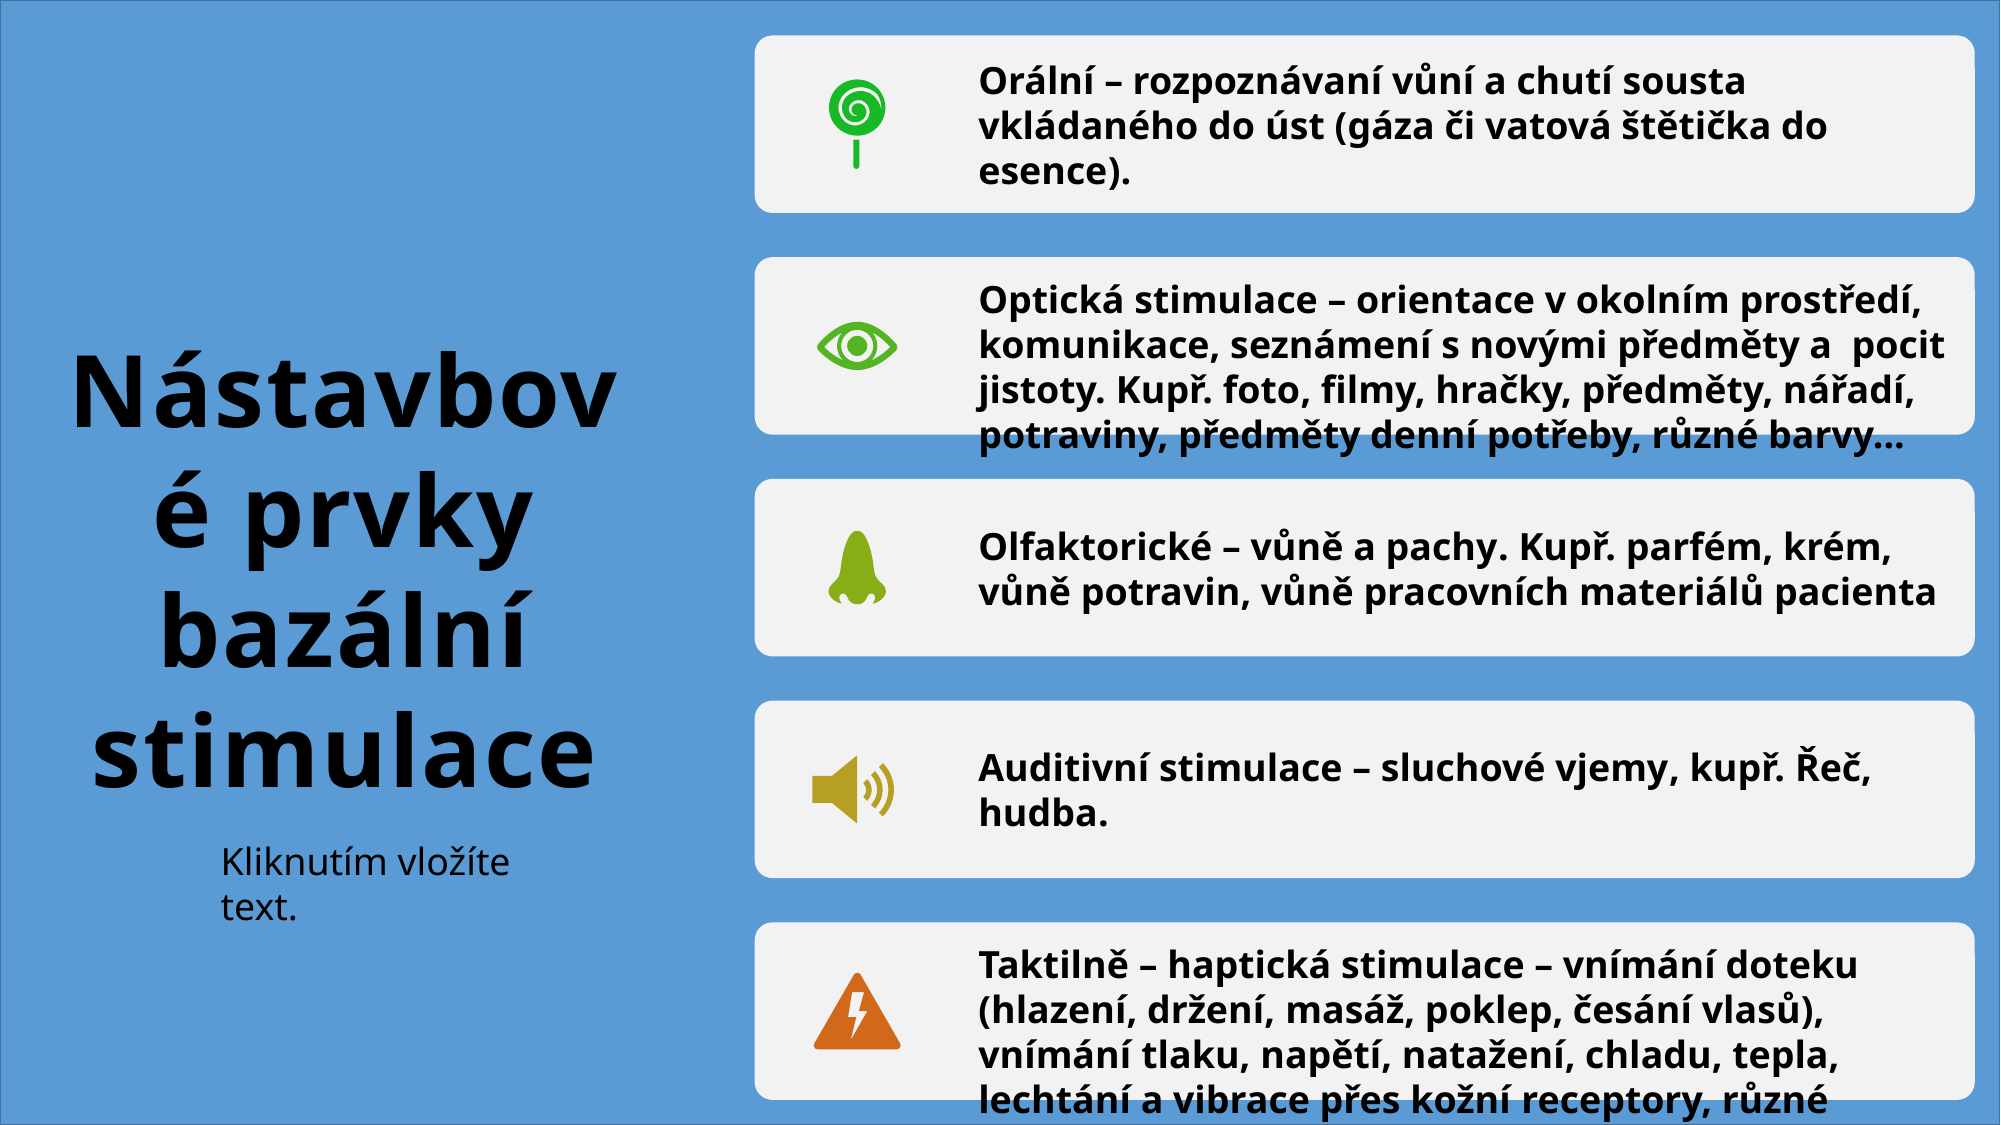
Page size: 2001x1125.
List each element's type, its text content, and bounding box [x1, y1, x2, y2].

text_box Taktilně – haptická stimulace – vnímání doteku (hlazení, držení, masáž, poklep, česání vlasů), vnímání tlaku, napětí, natažení, chladu, tepla, lechtání a vibrace přes kožní receptory, různé materiály (peří, smirkový papír, žínka, kartáč, kožešina)... [959, 922, 1975, 1100]
text_box [0, 0, 2000, 1125]
text_box Auditivní stimulace – sluchové vjemy, kupř. Řeč, hudba. [959, 700, 1975, 879]
text_box Optická stimulace – orientace v okolním prostředí, komunikace, seznámení s novými předměty a pocit jistoty. Kupř. foto, filmy, hračky, předměty, nářadí, potraviny, předměty denní potřeby, různé barvy... [959, 257, 1975, 435]
text_box Orální – rozpoznávaní vůní a chutí sousta vkládaného do úst (gáza či vatová štětička do esence). [959, 35, 1975, 213]
title Nástavbové prvky bazální stimulace [33, 165, 656, 971]
text_box Olfaktorické – vůně a pachy. Kupř. parfém, krém, vůně potravin, vůně pracovních materiálů pacienta [959, 478, 1975, 657]
text_box Kliknutím vložíte text. [205, 829, 594, 891]
